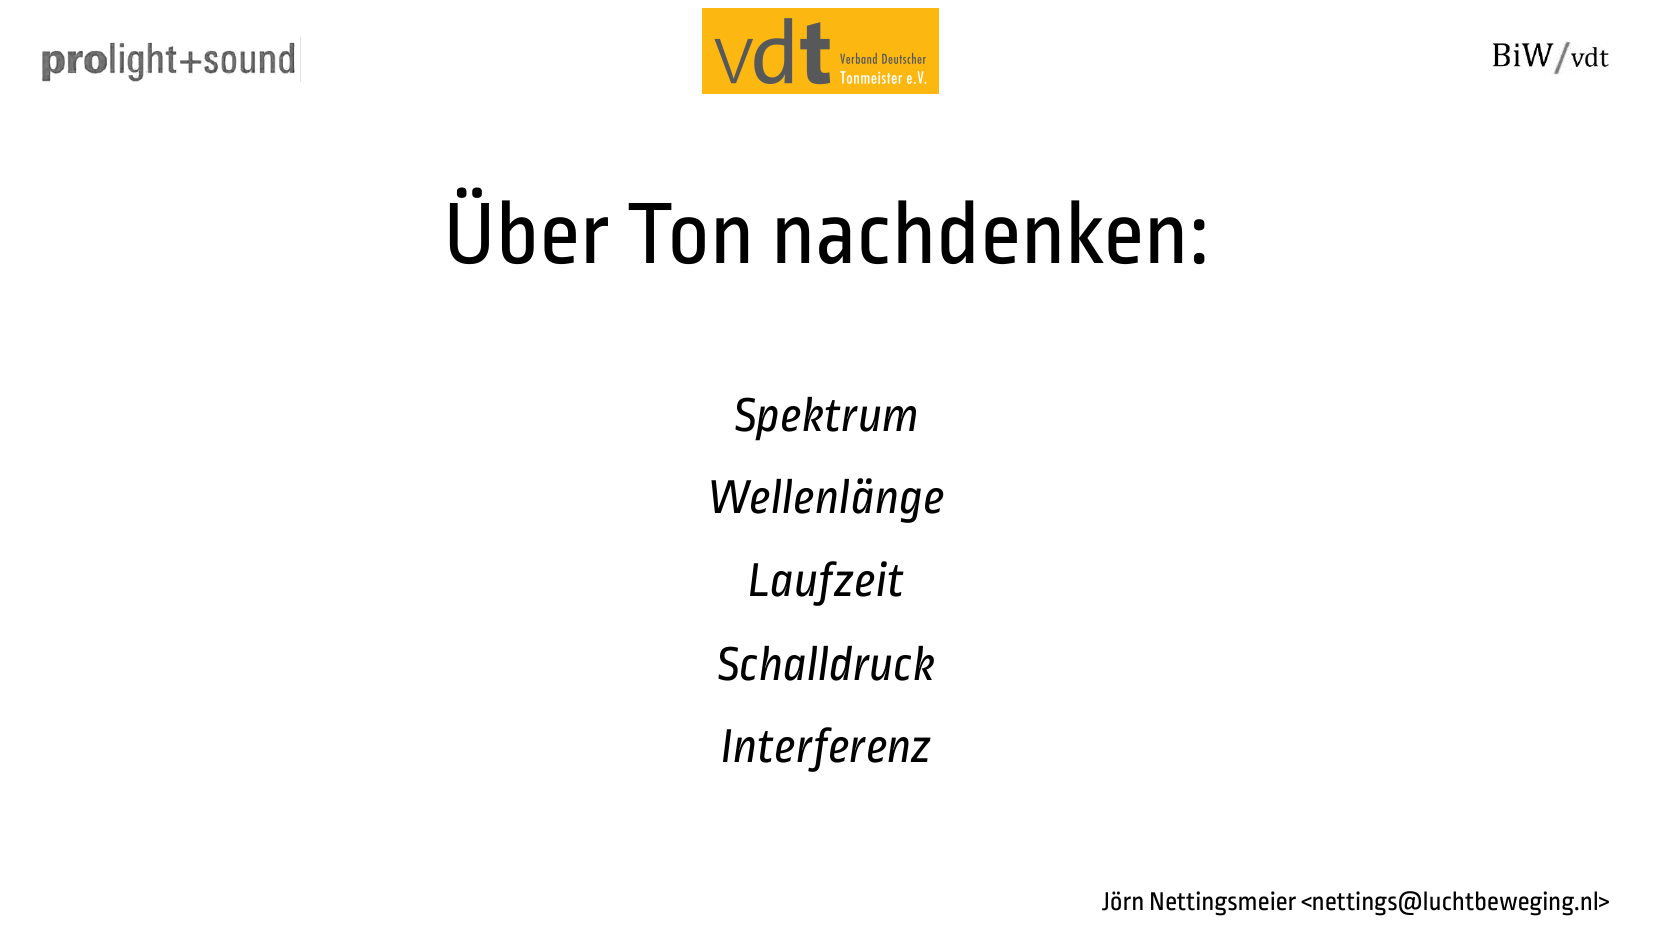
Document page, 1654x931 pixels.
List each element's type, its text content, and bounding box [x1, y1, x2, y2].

title Über Ton nachdenken: [82, 185, 1571, 285]
picture [37, 37, 301, 82]
picture [702, 8, 939, 94]
picture [1490, 39, 1613, 75]
subtitle Spektrum Wellenlänge Laufzeit Schalldruck Interferenz [82, 353, 1571, 893]
